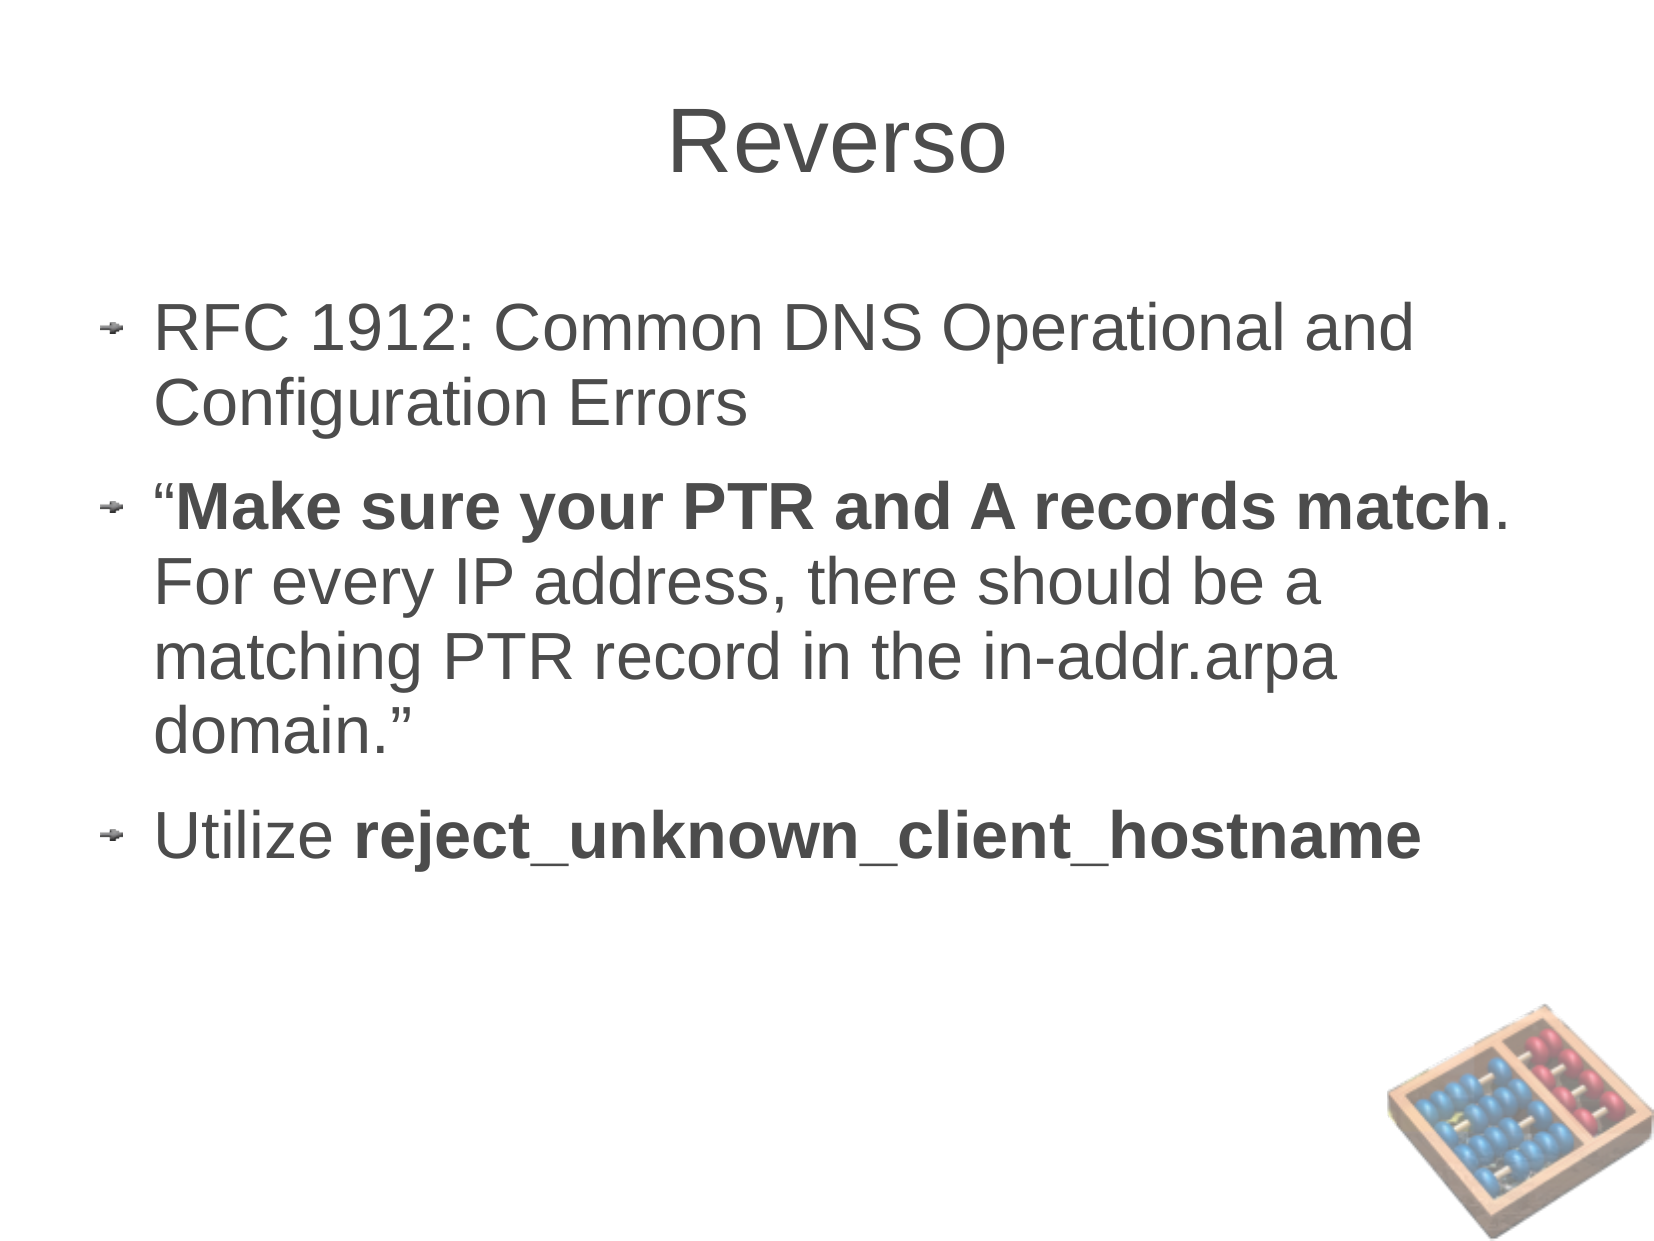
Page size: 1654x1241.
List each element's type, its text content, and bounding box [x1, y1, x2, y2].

list RFC 1912: Common DNS Operational and Configuration Errors “Make sure your PTR and A records match. For every IP address, there should be a matching PTR record in the in-addr.arpa domain.” Utilize reject_unknown_client_hostname [82, 290, 1571, 1109]
title Reverso [75, 37, 1601, 245]
